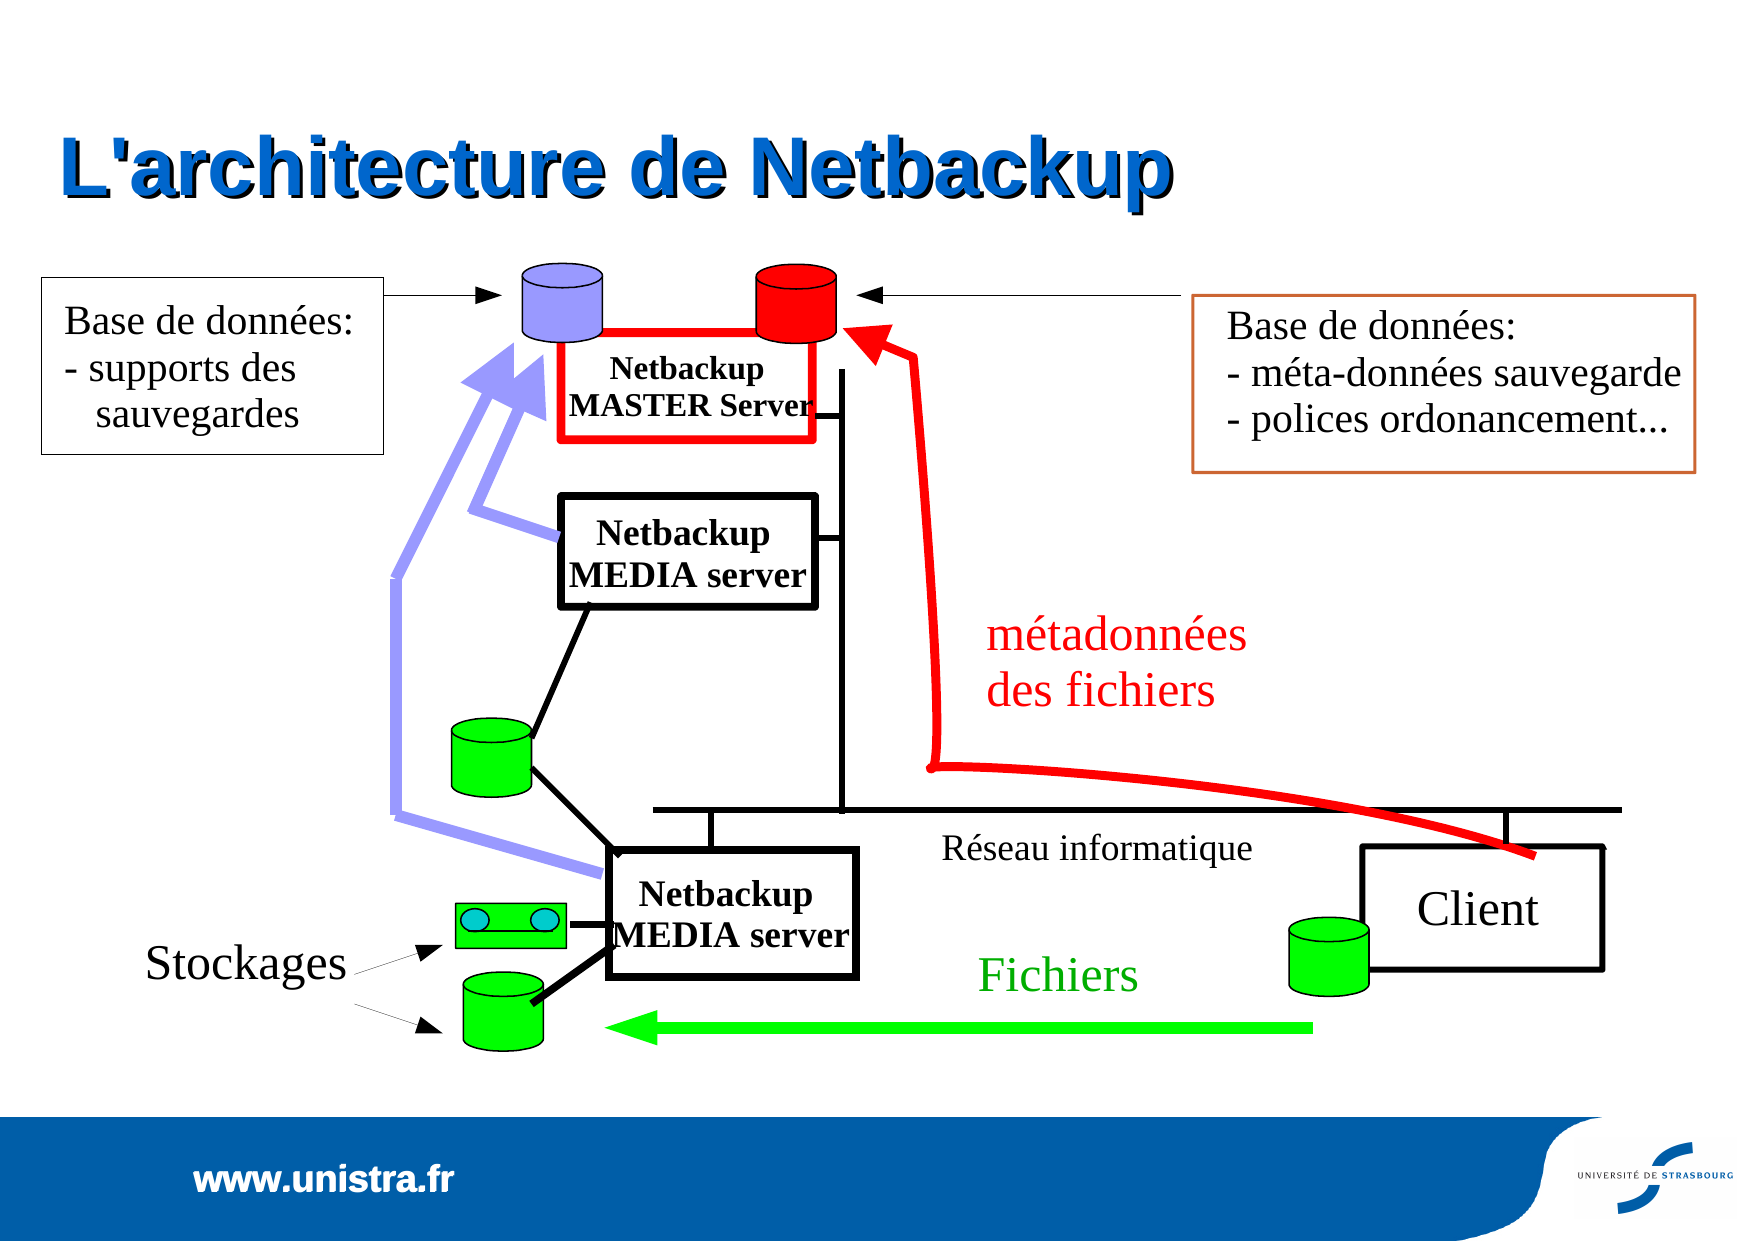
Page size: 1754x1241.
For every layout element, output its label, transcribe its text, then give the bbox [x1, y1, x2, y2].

text_box [522, 293, 603, 343]
text_box Fichiers [977, 947, 1140, 1003]
text_box Base de données: - supports des sauvegardes [49, 290, 370, 446]
text_box [463, 988, 544, 1052]
text_box Stockages [129, 927, 363, 999]
text_box métadonnées des fichiers [986, 606, 1248, 717]
text_box Netbackup MASTER Server [568, 349, 815, 425]
text_box Base de données: - méta-données sauvegarde - polices ordonancement... [1211, 295, 1697, 452]
text_box Client [1416, 880, 1540, 937]
text_box Netbackup MEDIA server [611, 872, 851, 956]
title L'architecture de Netbackup [58, 40, 1683, 293]
text_box [463, 972, 544, 995]
text_box [455, 903, 567, 949]
text_box [451, 718, 532, 741]
text_box [1289, 917, 1369, 940]
text_box [756, 293, 837, 344]
text_box [1289, 933, 1370, 997]
text_box [451, 734, 532, 798]
text_box Réseau informatique [941, 826, 1395, 869]
picture [0, 1115, 1737, 1241]
text_box Netbackup MEDIA server [568, 512, 808, 596]
